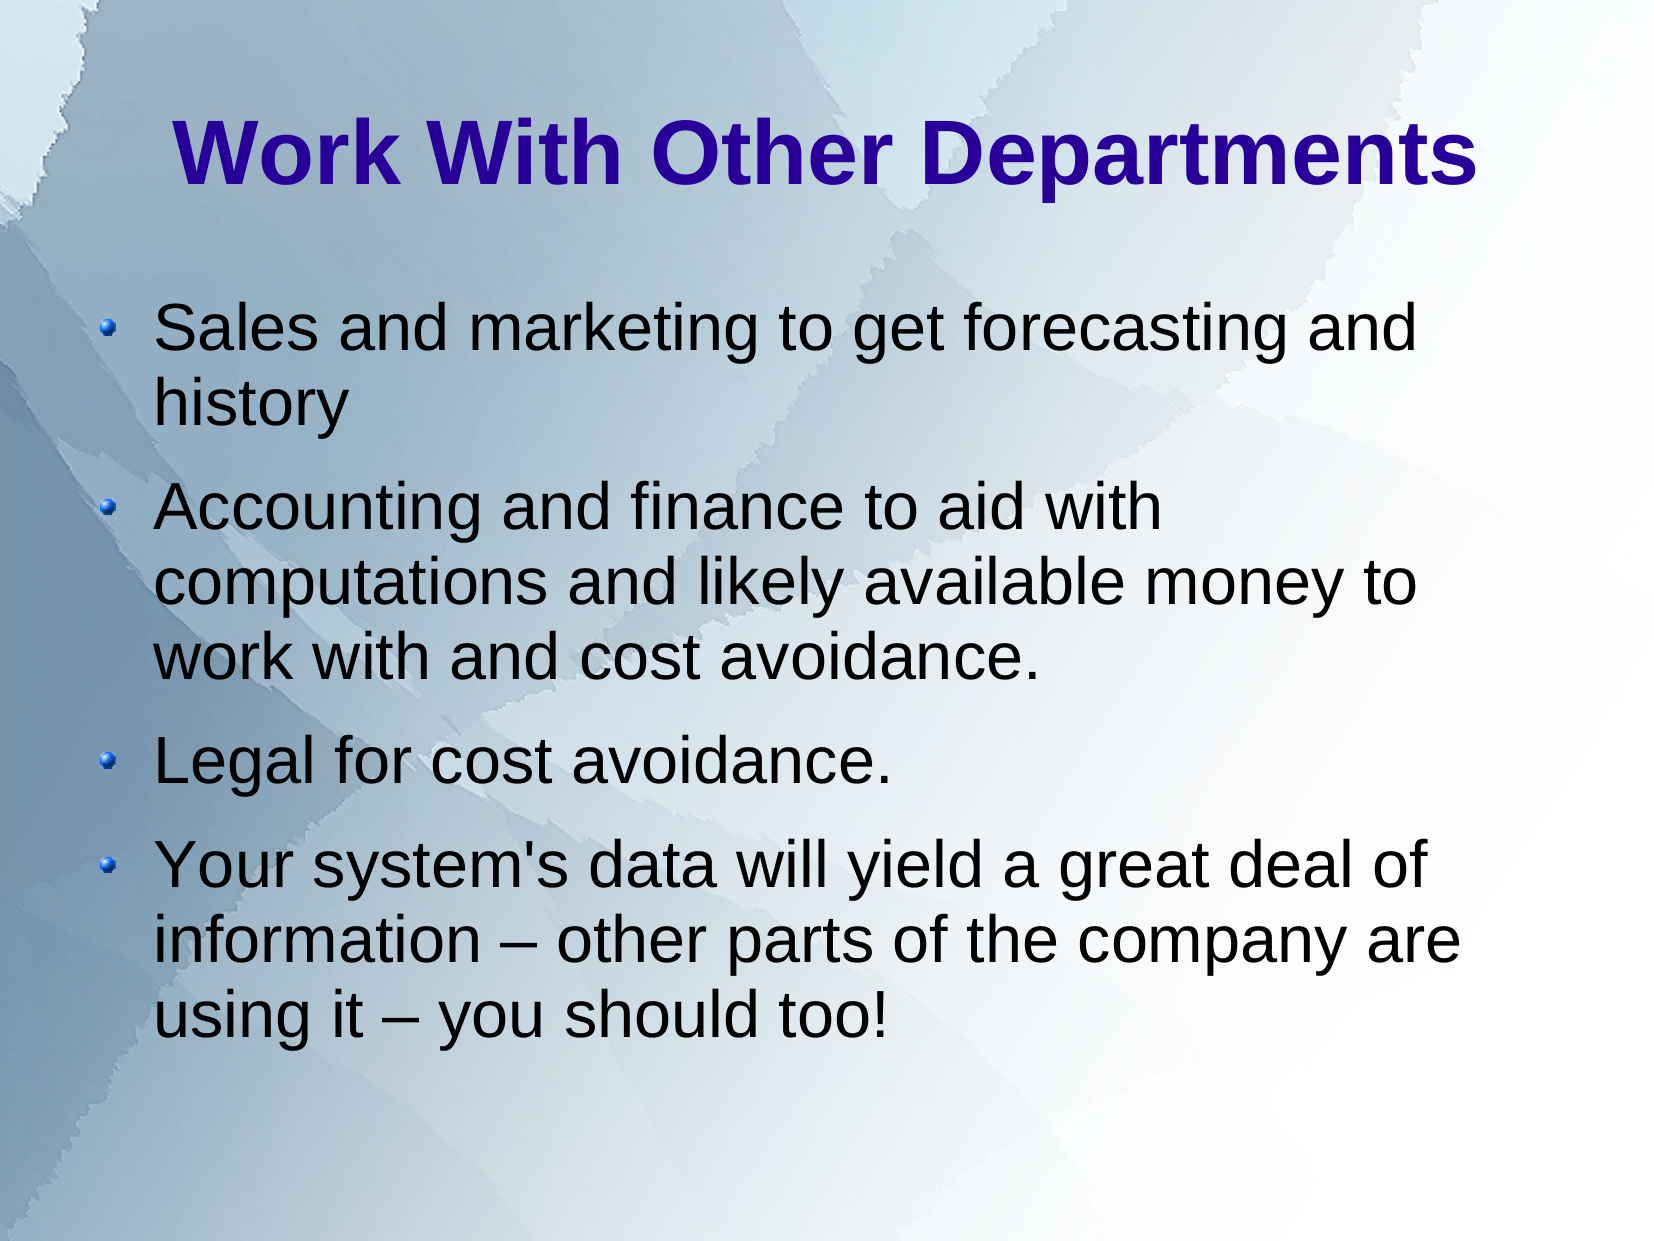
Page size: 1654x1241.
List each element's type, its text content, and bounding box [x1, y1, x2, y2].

picture [0, 0, 1654, 1241]
title Work With Other Departments [82, 56, 1571, 250]
list Sales and marketing to get forecasting and history Accounting and finance to aid with computations and likely available money to work with and cost avoidance. Legal for cost avoidance. Your system's data will yield a great deal of information – other parts of the company are using it – you should too! [82, 290, 1571, 1094]
